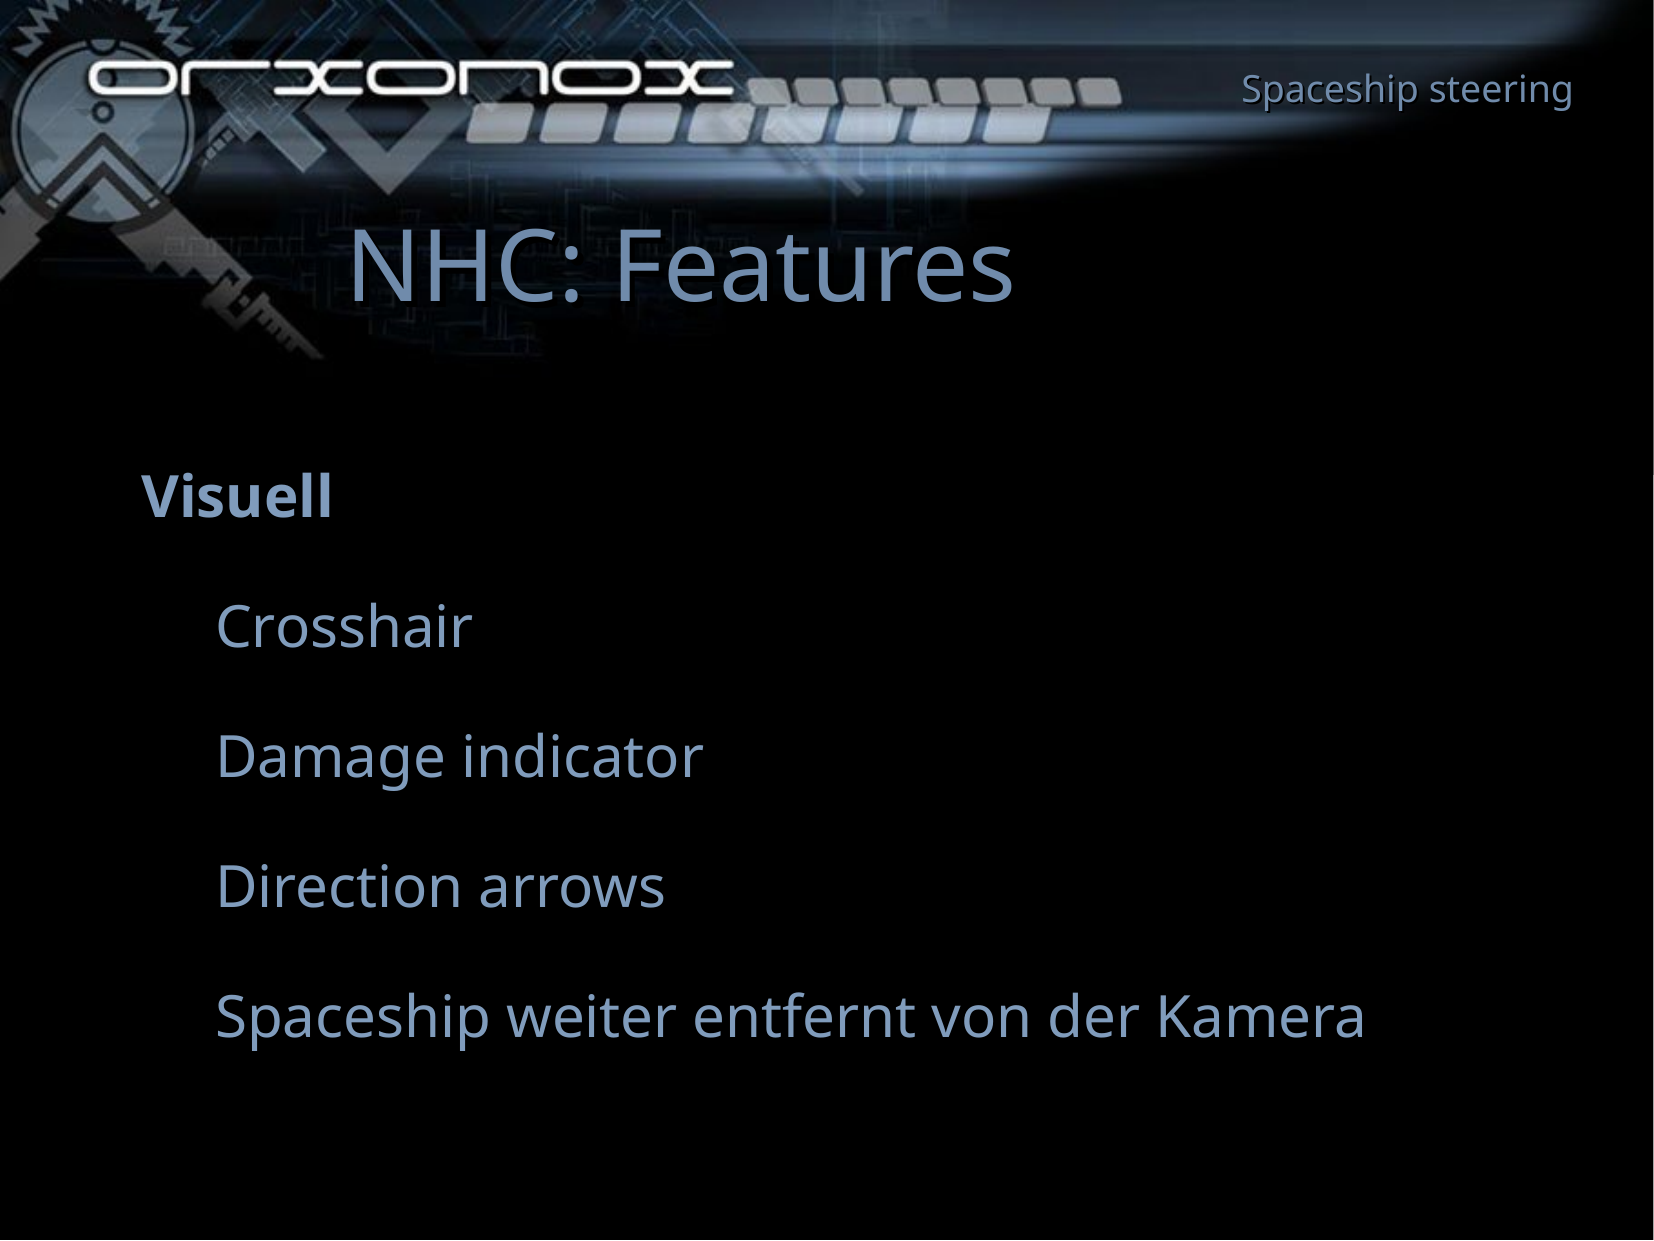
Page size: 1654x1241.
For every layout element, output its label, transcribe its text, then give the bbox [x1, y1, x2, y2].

text_box NHC: Features [330, 194, 1590, 346]
text_box Spaceship steering [1226, 57, 1600, 133]
text_box Visuell Crosshair Damage indicator Direction arrows Spaceship weiter entfernt von der Kamera [126, 457, 1515, 1059]
picture [0, 0, 1654, 475]
